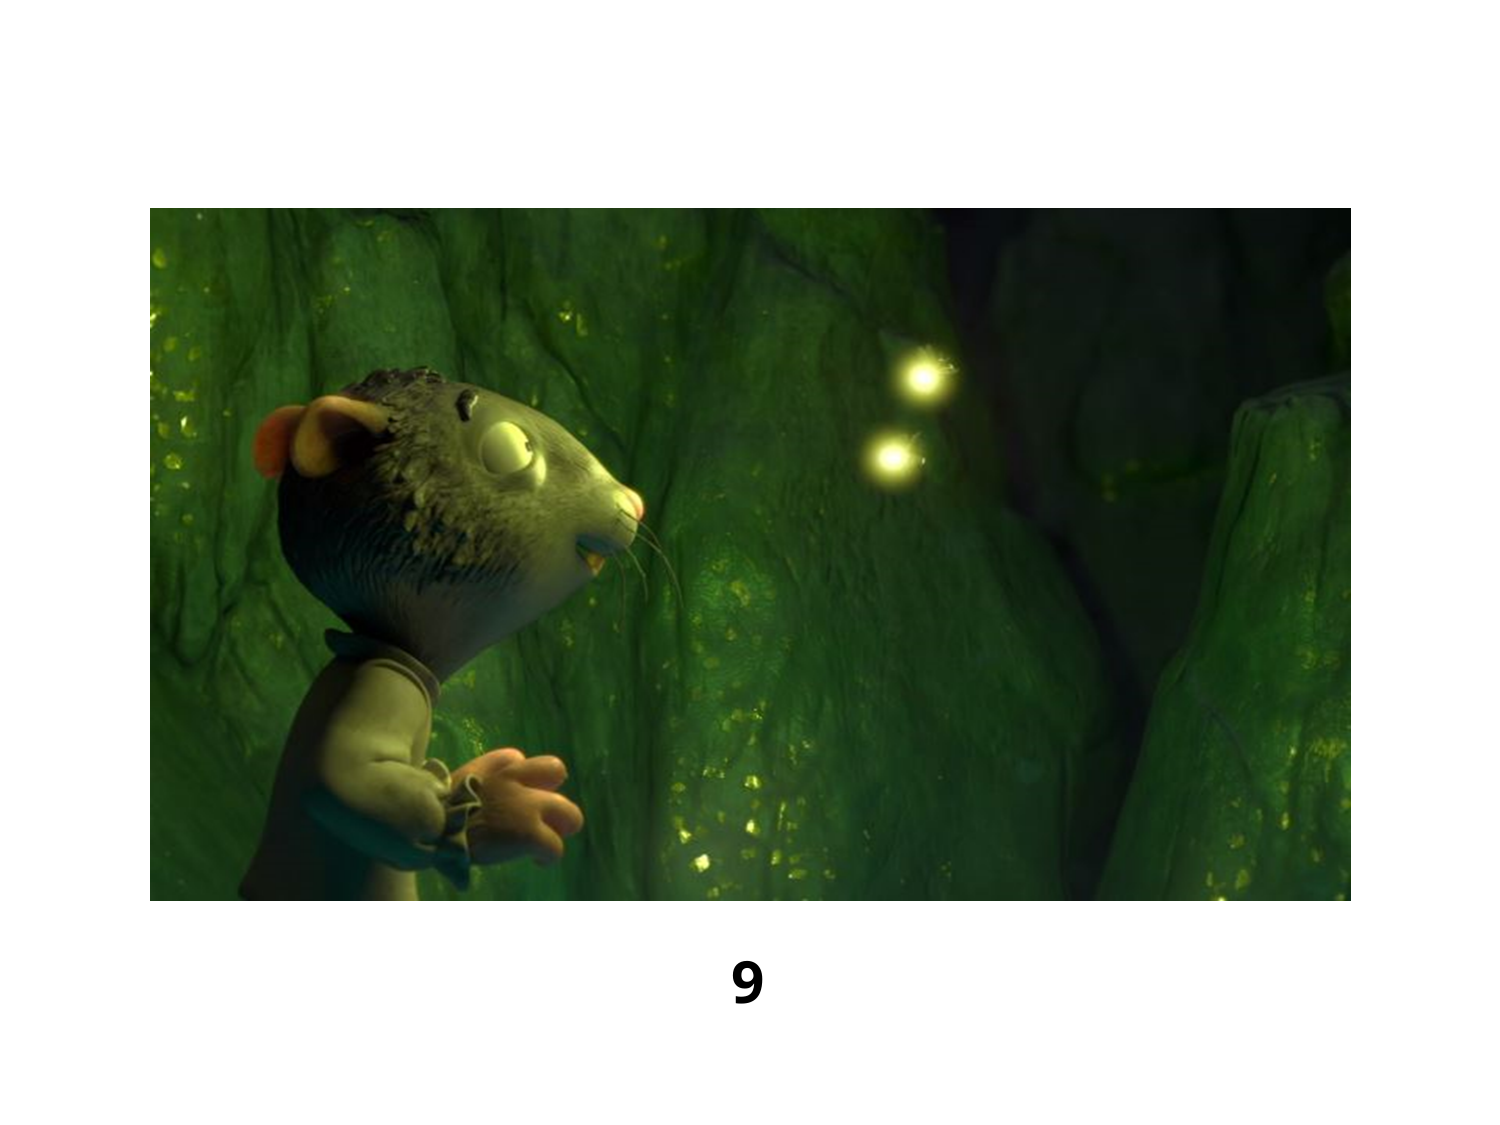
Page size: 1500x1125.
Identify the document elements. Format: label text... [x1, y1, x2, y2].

picture [150, 208, 1351, 902]
text_box 9 [506, 937, 991, 1023]
